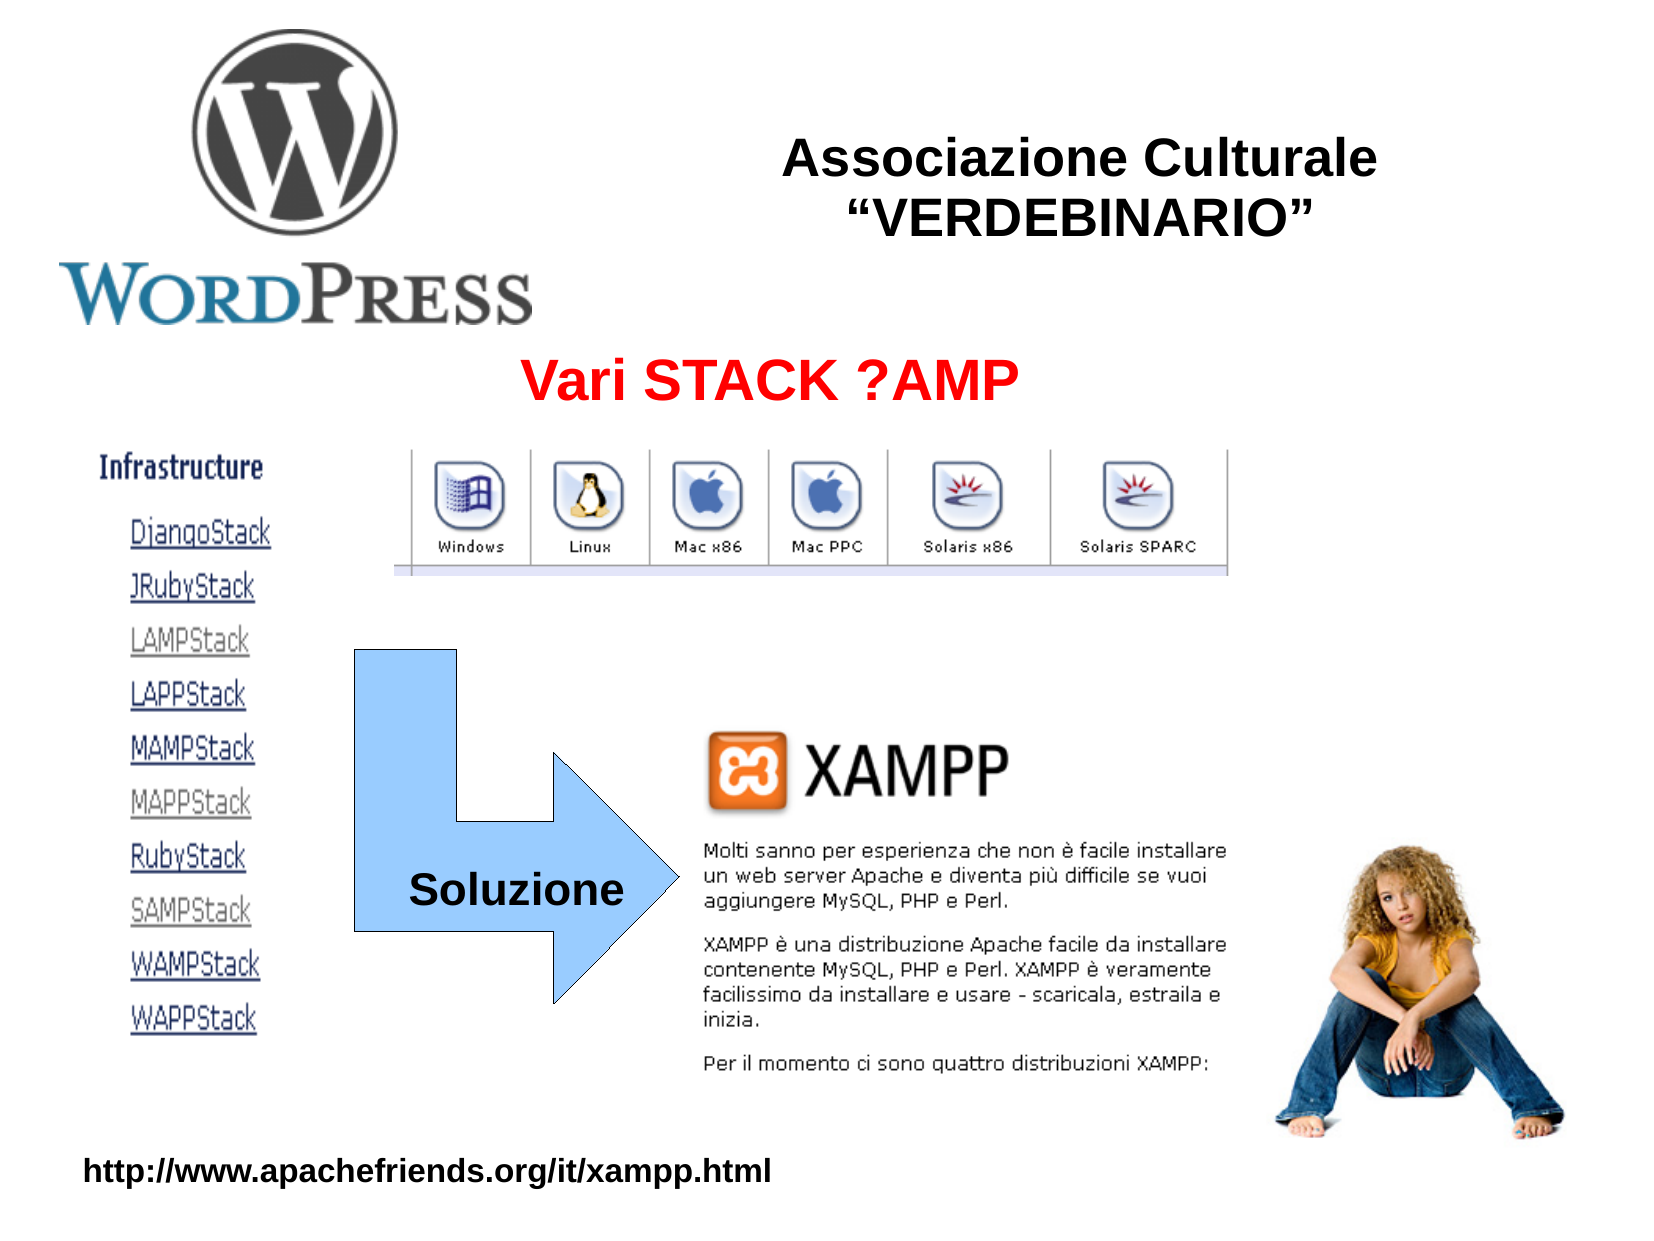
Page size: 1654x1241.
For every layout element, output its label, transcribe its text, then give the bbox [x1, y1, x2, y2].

title Associazione Culturale “VERDEBINARIO” [590, 50, 1571, 325]
title http://www.apachefriends.org/it/xampp.html [82, 1122, 1063, 1221]
picture [59, 29, 532, 325]
picture [81, 442, 325, 1063]
text_box Soluzione [354, 649, 680, 1004]
picture [394, 442, 1241, 576]
picture [677, 714, 1595, 1152]
text_box Vari STACK ?AMP [59, 336, 1483, 425]
